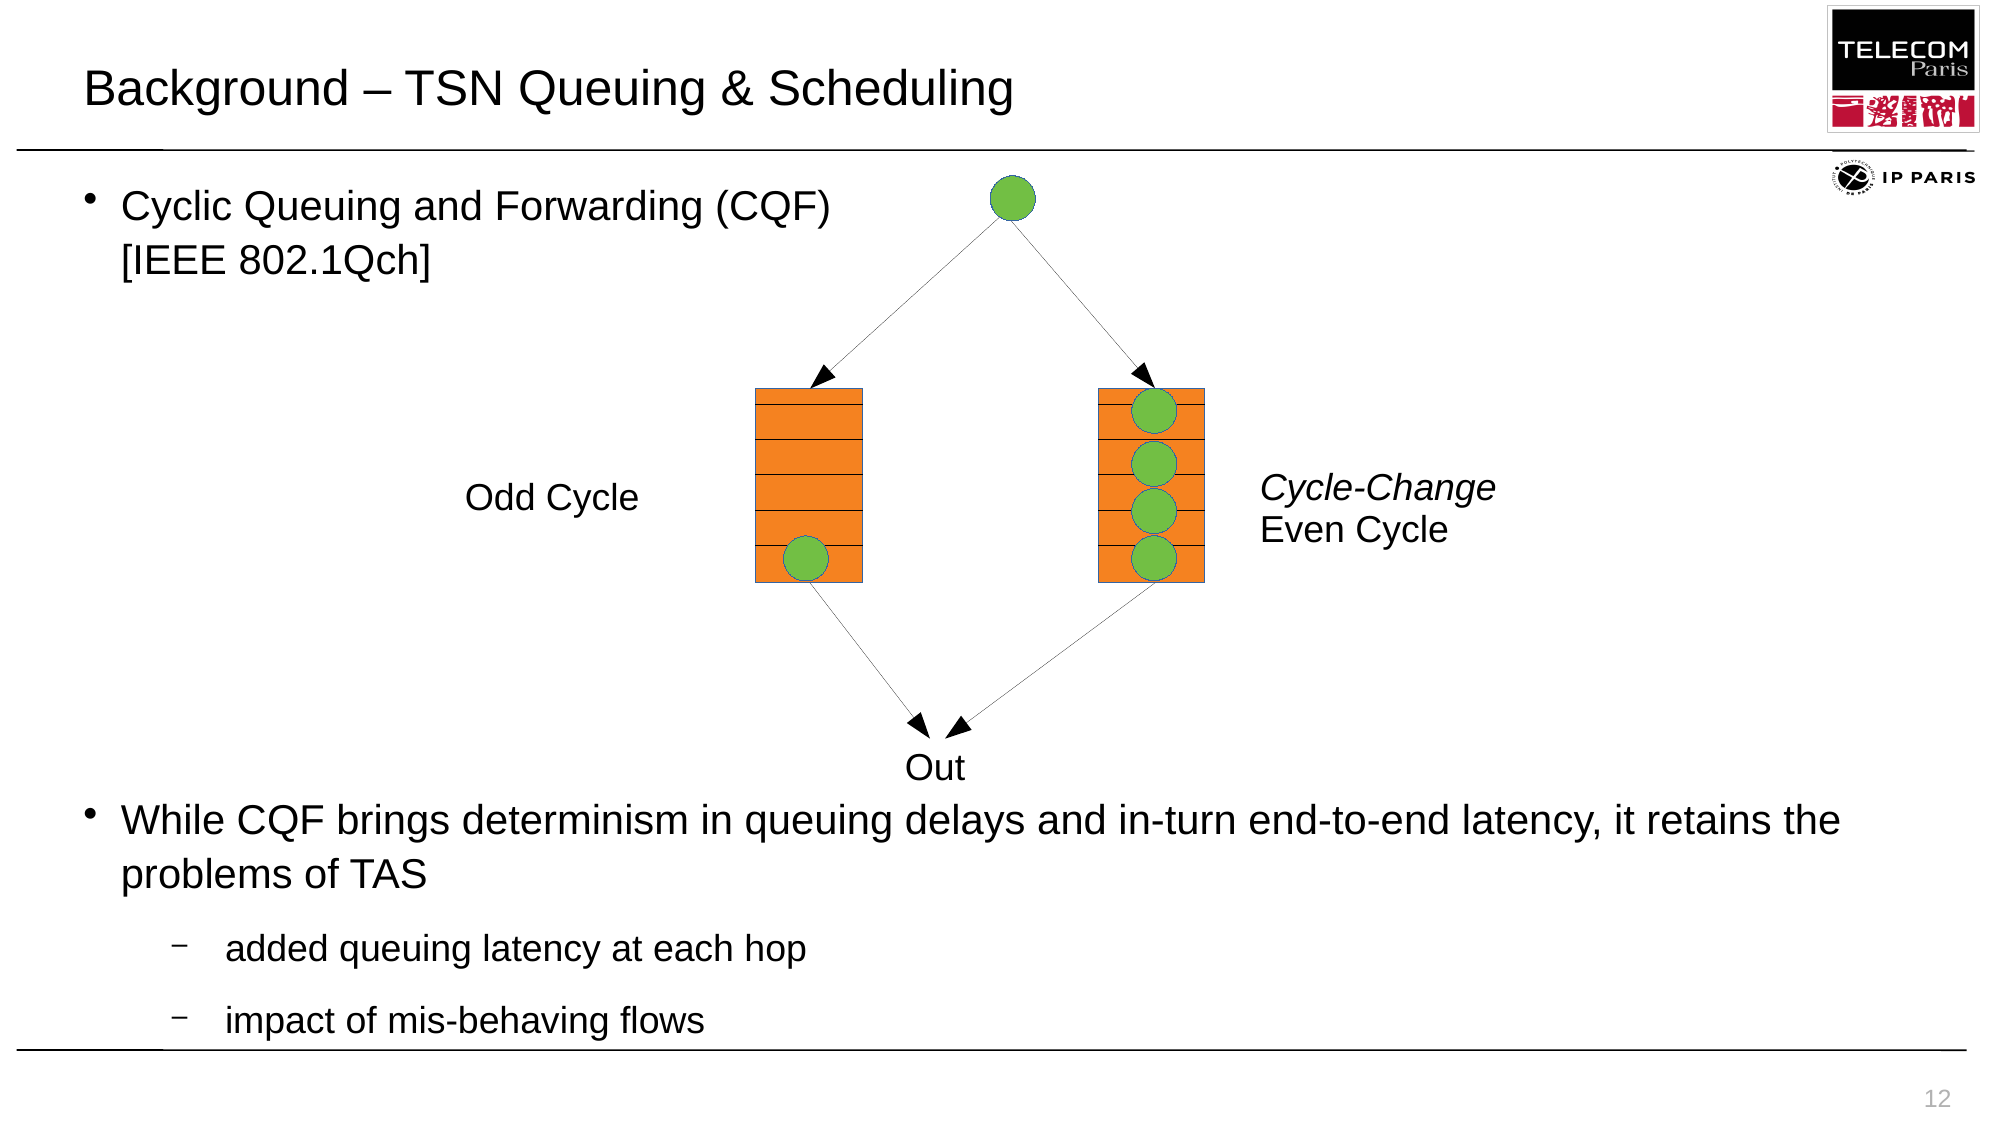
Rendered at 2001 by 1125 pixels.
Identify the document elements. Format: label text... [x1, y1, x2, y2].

text_box [755, 405, 863, 439]
slide_number <number> [1485, 1067, 1967, 1125]
title Background – TSN Queuing & Scheduling [83, 13, 1933, 153]
text_box [1098, 440, 1205, 583]
text_box Out [889, 739, 995, 838]
text_box [755, 511, 863, 583]
text_box [990, 175, 1036, 221]
text_box Odd Cycle [450, 468, 661, 526]
text_box Cycle-Change Even Cycle [1245, 459, 1546, 558]
text_box [1098, 388, 1205, 439]
list Cyclic Queuing and Forwarding (CQF) [IEEE 802.1Qch] While CQF brings determinism in queuing delays and in-turn end-to-end latency, it retains the problems of TAS added queuing latency at each hop impact of mis-behaving flows [83, 174, 1933, 1049]
text_box [755, 440, 863, 474]
text_box [755, 475, 863, 510]
picture [1810, 0, 2000, 207]
text_box [755, 388, 863, 404]
